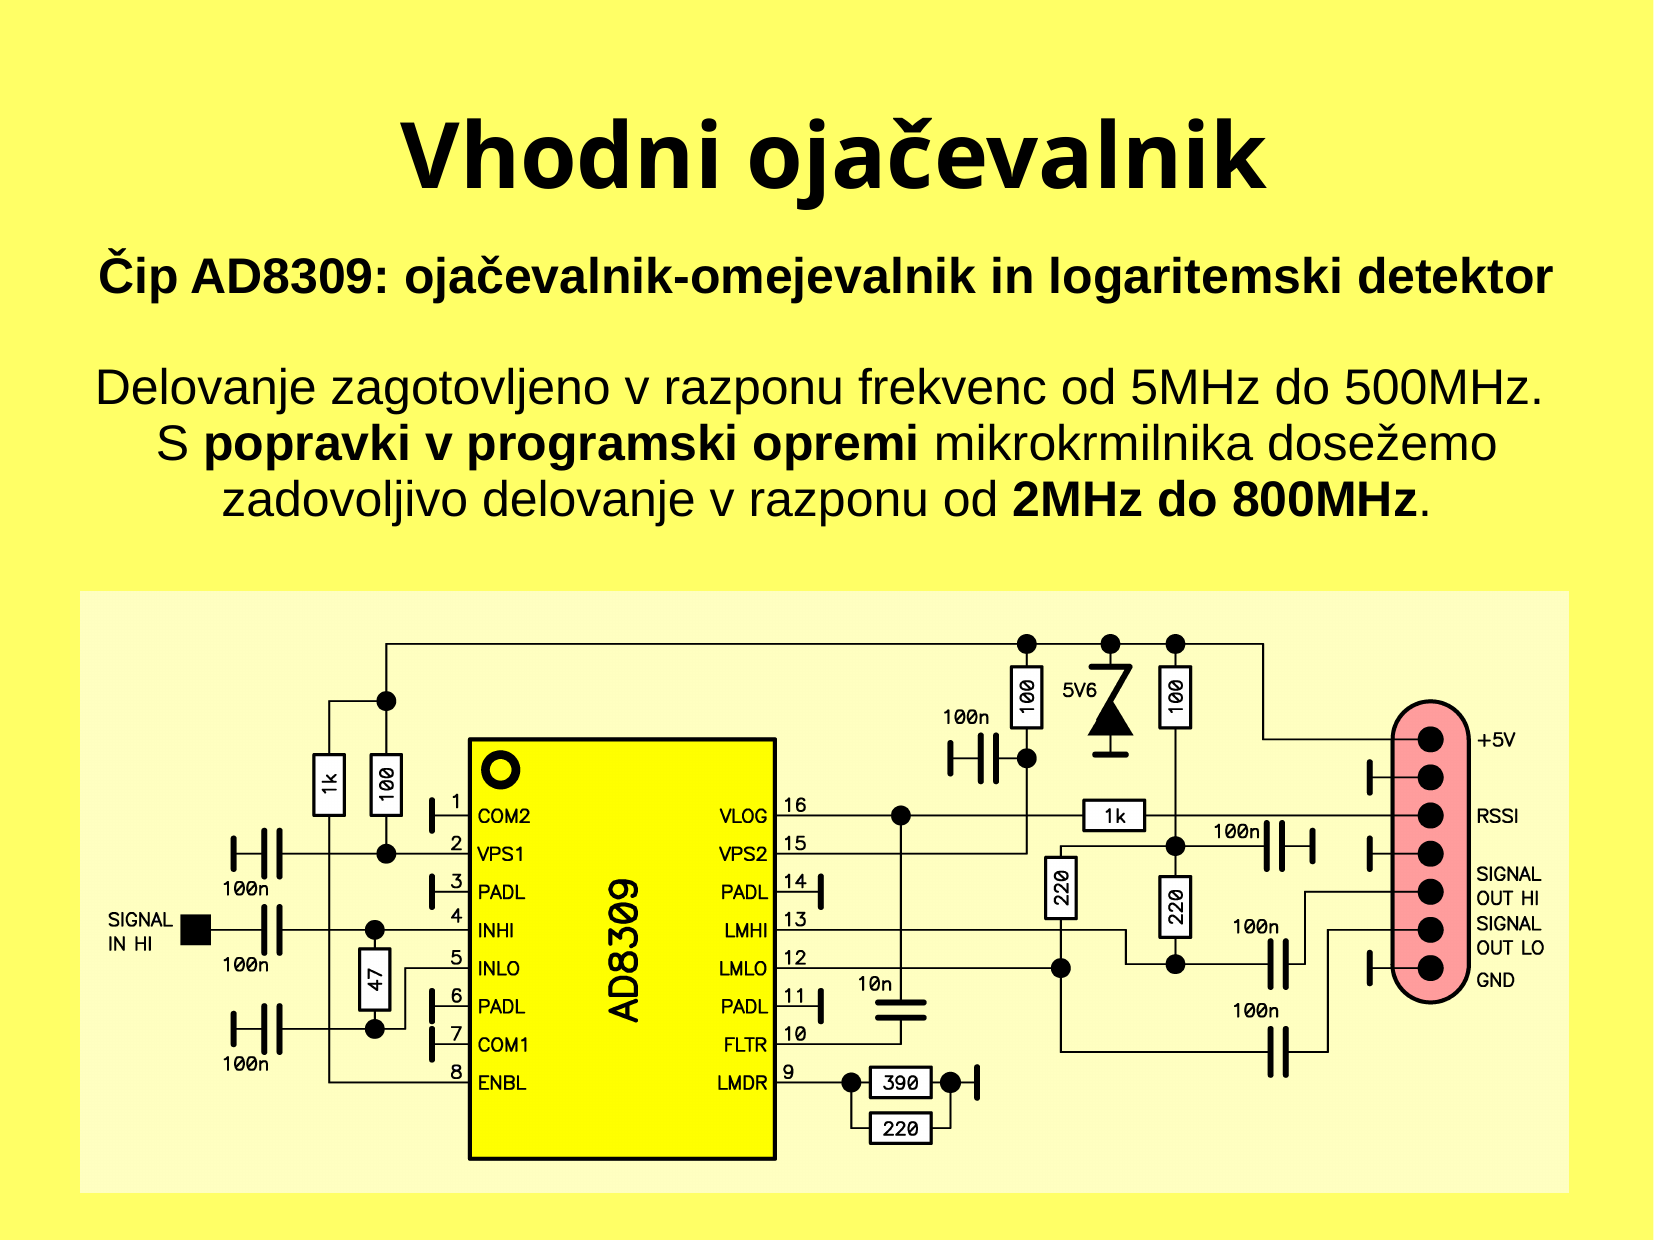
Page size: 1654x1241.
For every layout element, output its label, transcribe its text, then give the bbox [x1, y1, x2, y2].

picture [80, 591, 1569, 1193]
title Vhodni ojačevalnik [82, 49, 1571, 248]
subtitle Čip AD8309: ojačevalnik-omejevalnik in logaritemski detektor Delovanje zagotovljeno v razponu frekvenc od 5MHz do 500MHz. S popravki v programski opremi mikrokrmilnika dosežemo zadovoljivo delovanje v razponu od 2MHz do 800MHz. [82, 248, 1571, 1182]
